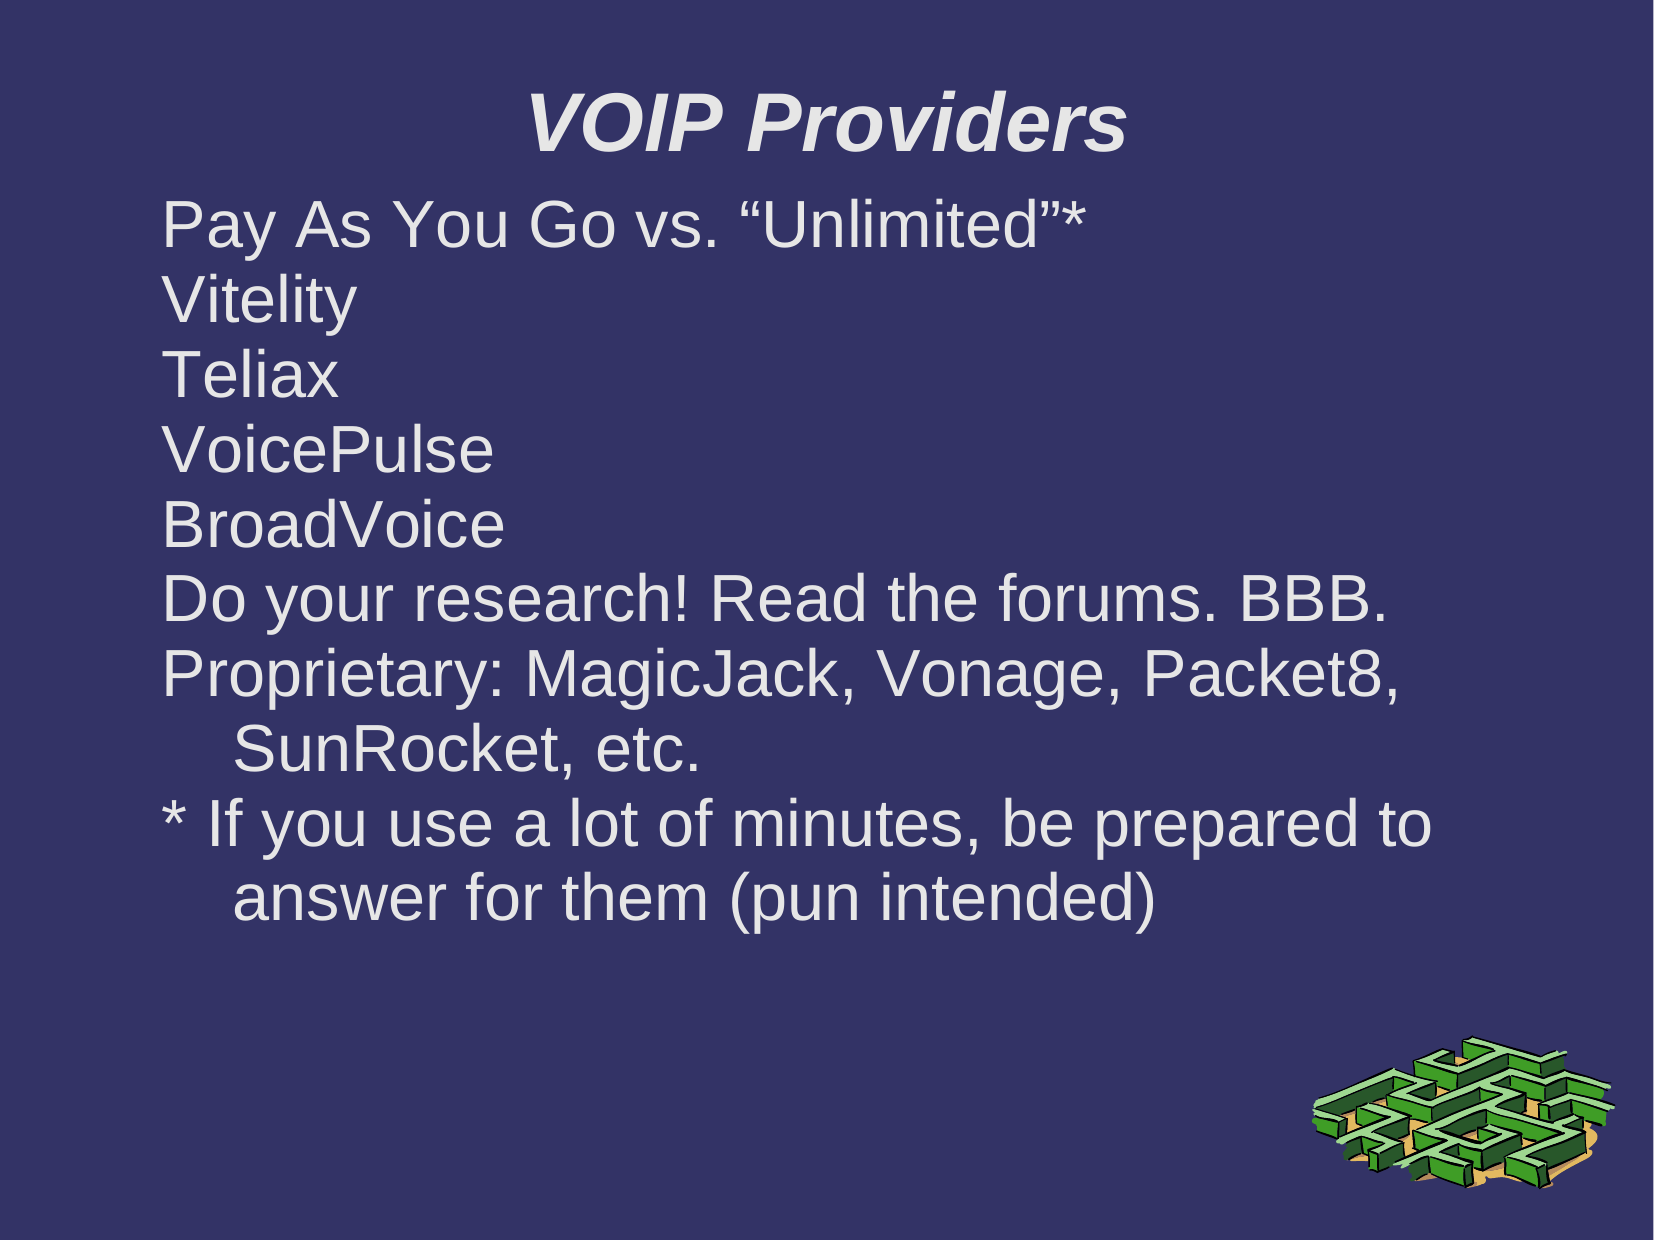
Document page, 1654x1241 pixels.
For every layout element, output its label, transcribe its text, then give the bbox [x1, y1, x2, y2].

list Pay As You Go vs. “Unlimited”* Vitelity Teliax VoicePulse BroadVoice Do your research! Read the forums. BBB. Proprietary: MagicJack, Vonage, Packet8, SunRocket, etc. * If you use a lot of minutes, be prepared to answer for them (pun intended) [150, 187, 1541, 1018]
title VOIP Providers [121, 19, 1534, 227]
